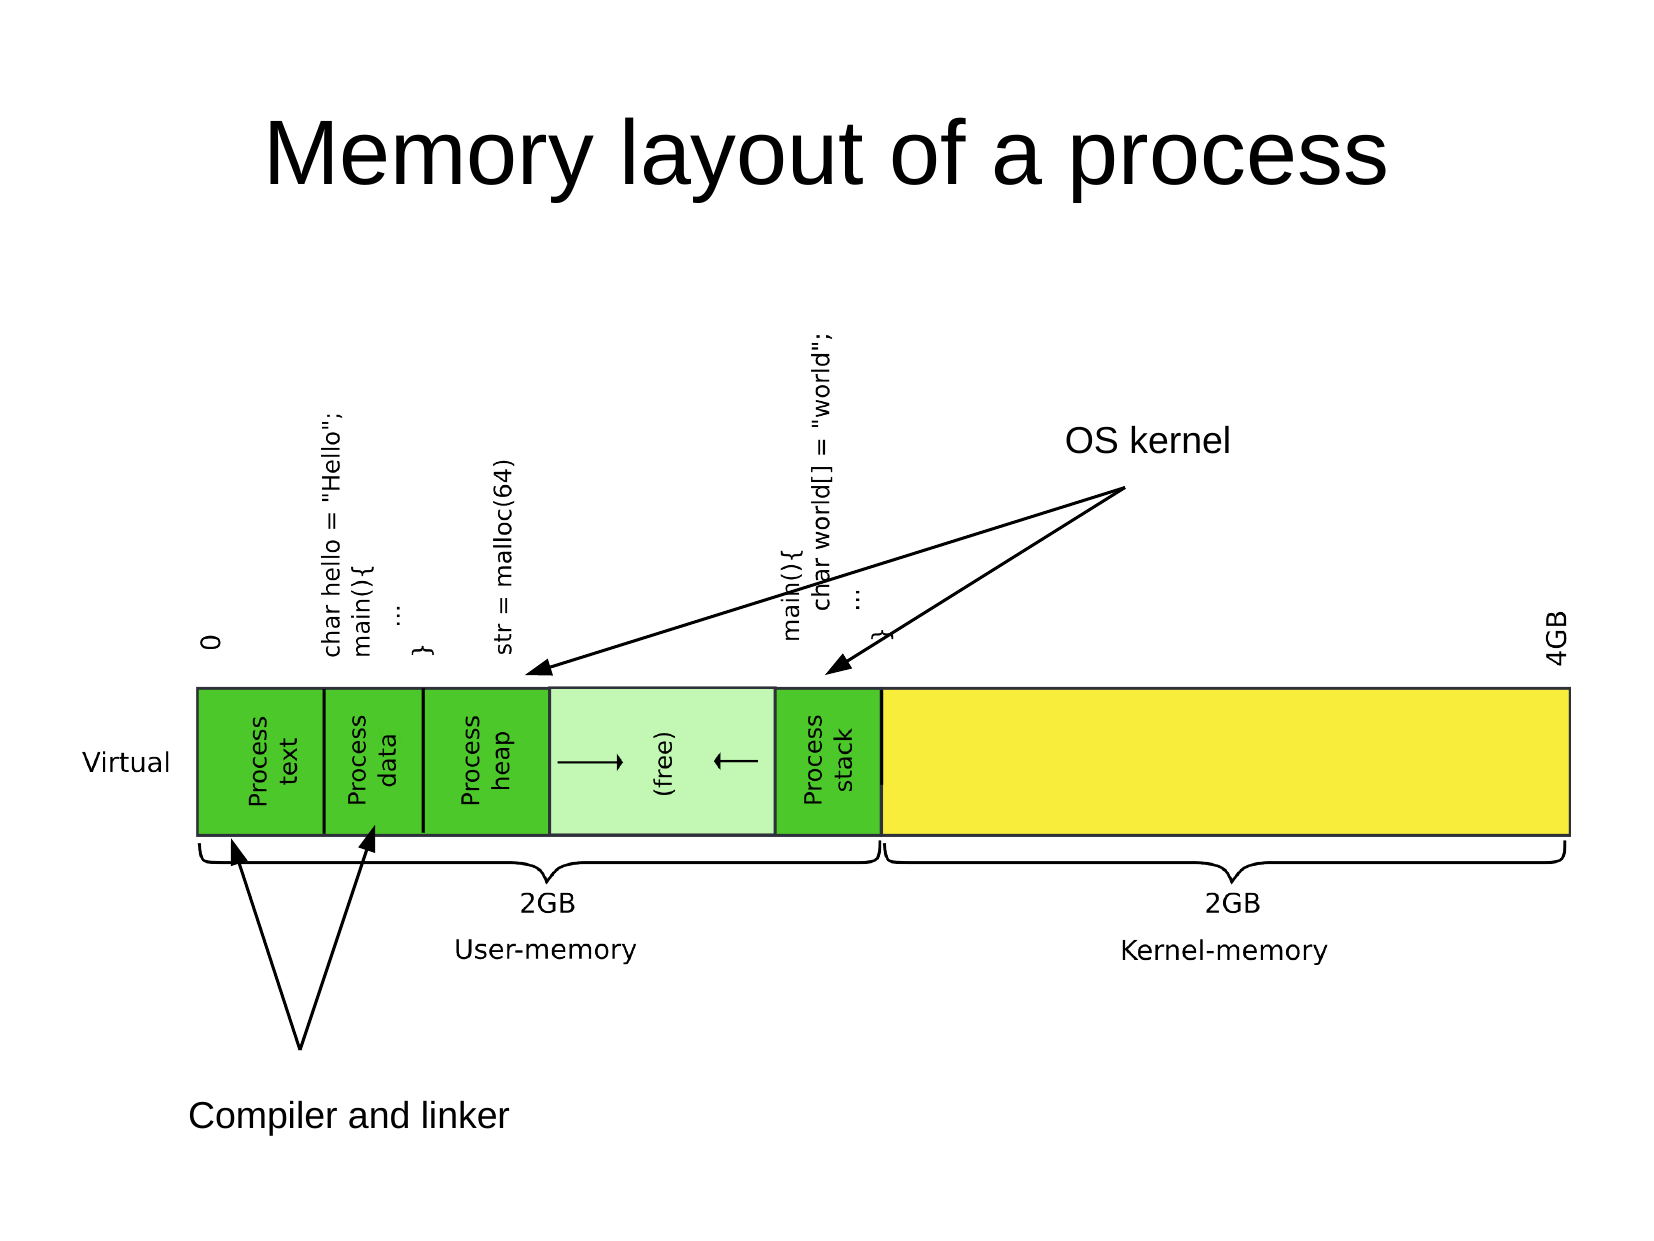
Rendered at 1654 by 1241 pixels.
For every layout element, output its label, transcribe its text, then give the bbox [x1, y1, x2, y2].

title Memory layout of a process [82, 49, 1571, 257]
text_box OS kernel [1050, 412, 1247, 470]
picture [82, 335, 1571, 965]
text_box Compiler and linker [173, 1087, 526, 1145]
